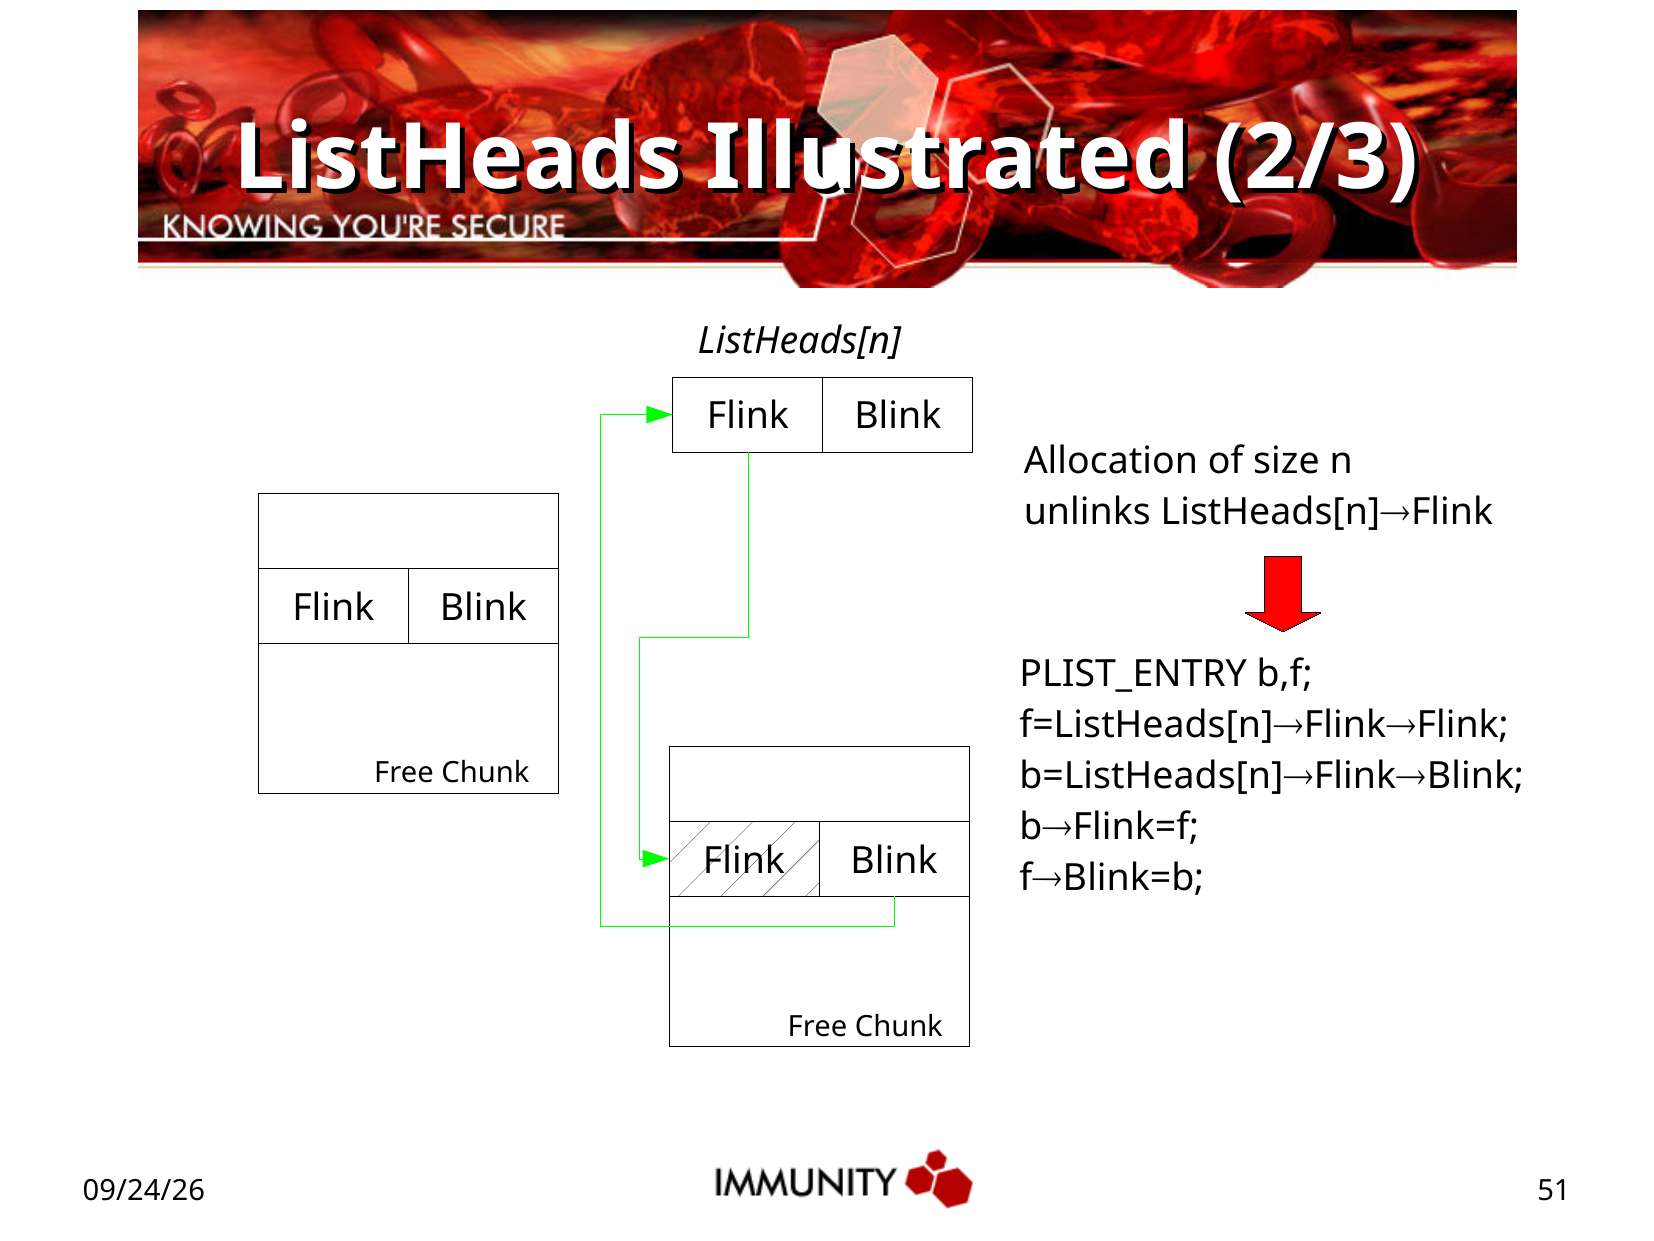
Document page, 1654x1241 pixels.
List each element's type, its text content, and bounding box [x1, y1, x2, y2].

text_box Flink [669, 821, 819, 897]
text_box Flink [672, 377, 822, 453]
text_box Blink [408, 568, 559, 644]
text_box Allocation of size n unlinks ListHeads[n]Flink [1008, 426, 1567, 558]
title ListHeads Illustrated (2/3) [82, 49, 1571, 257]
text_box [1245, 556, 1321, 632]
text_box Free Chunk [772, 998, 979, 1059]
text_box Flink [258, 568, 408, 644]
text_box Blink [819, 821, 970, 897]
text_box Free Chunk [359, 744, 565, 805]
text_box Blink [822, 377, 973, 453]
picture [138, 10, 1517, 49]
text_box PLIST_ENTRY b,f; f=ListHeads[n]FlinkFlink; b=ListHeads[n]FlinkBlink; bFlink=f; fBlink=b; [1004, 638, 1593, 946]
picture [138, 257, 1517, 288]
picture [694, 1130, 984, 1235]
text_box ListHeads[n] [682, 305, 964, 380]
